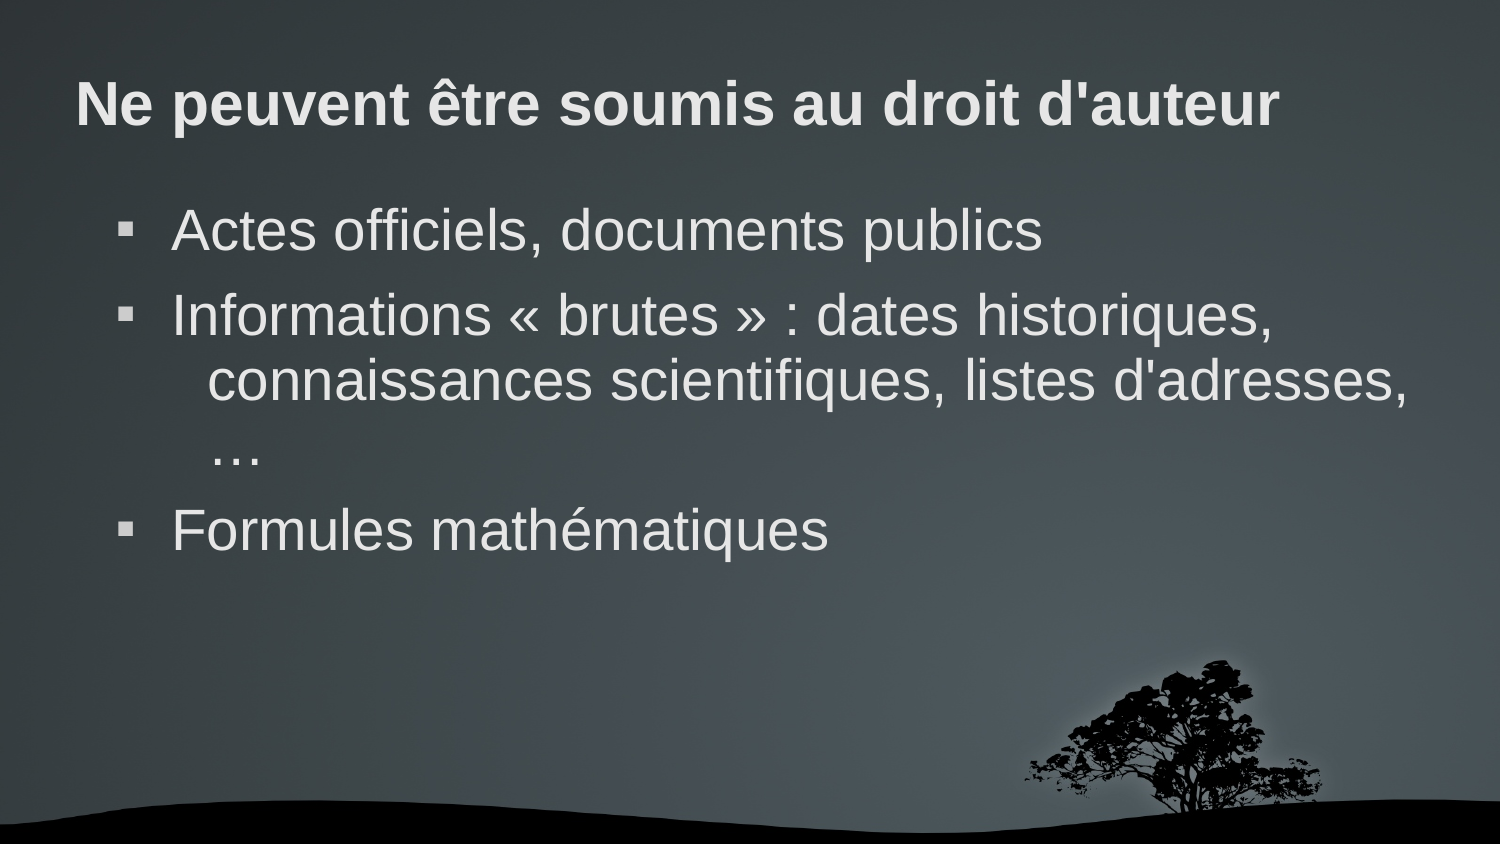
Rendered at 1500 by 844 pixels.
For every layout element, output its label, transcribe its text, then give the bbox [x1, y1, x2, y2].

picture [0, 0, 1500, 844]
title Ne peuvent être soumis au droit d'auteur [74, 33, 1425, 175]
list Actes officiels, documents publics Informations « brutes » : dates historiques, connaissances scientifiques, listes d'adresses, … Formules mathématiques [88, 197, 1426, 755]
